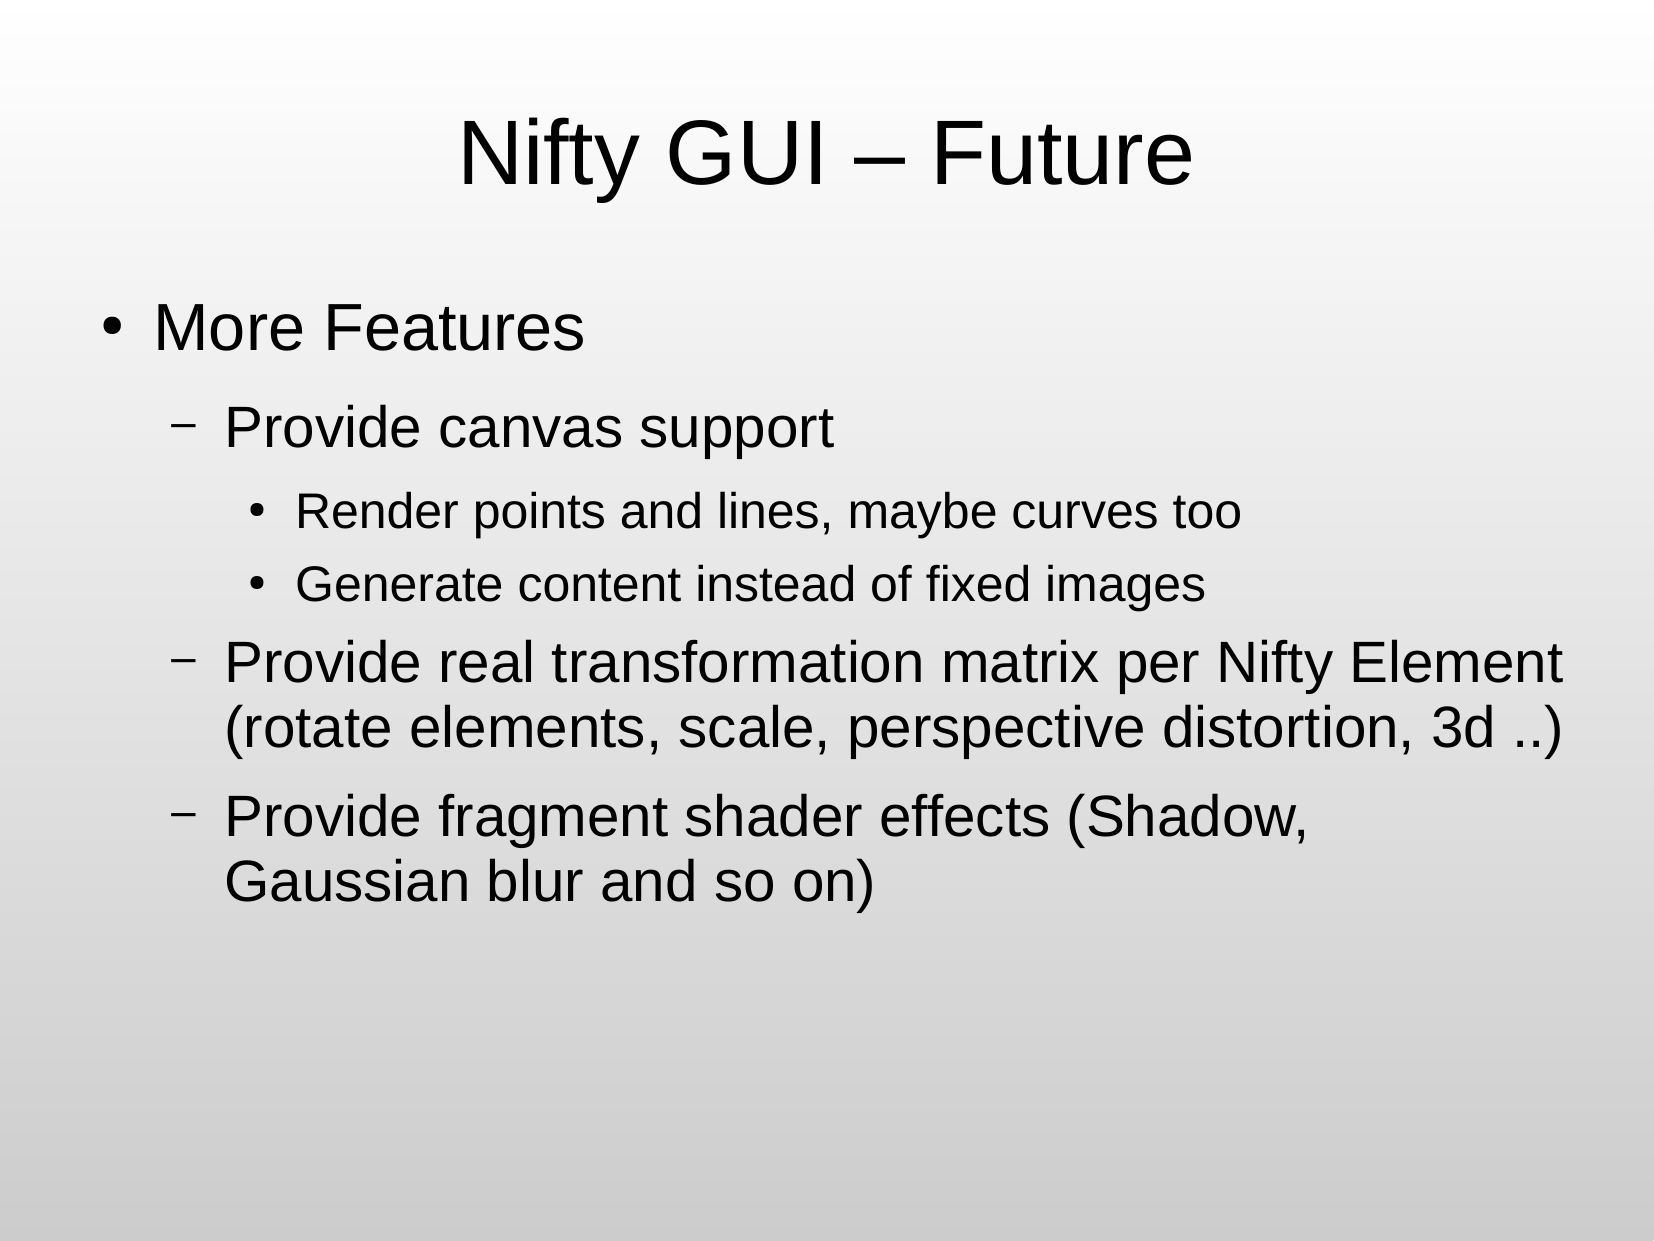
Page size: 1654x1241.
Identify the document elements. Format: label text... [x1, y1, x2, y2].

list More Features Provide canvas support Render points and lines, maybe curves too Generate content instead of fixed images Provide real transformation matrix per Nifty Element (rotate elements, scale, perspective distortion, 3d ..) Provide fragment shader effects (Shadow, Gaussian blur and so on) [82, 290, 1571, 1109]
title Nifty GUI – Future [82, 49, 1571, 257]
